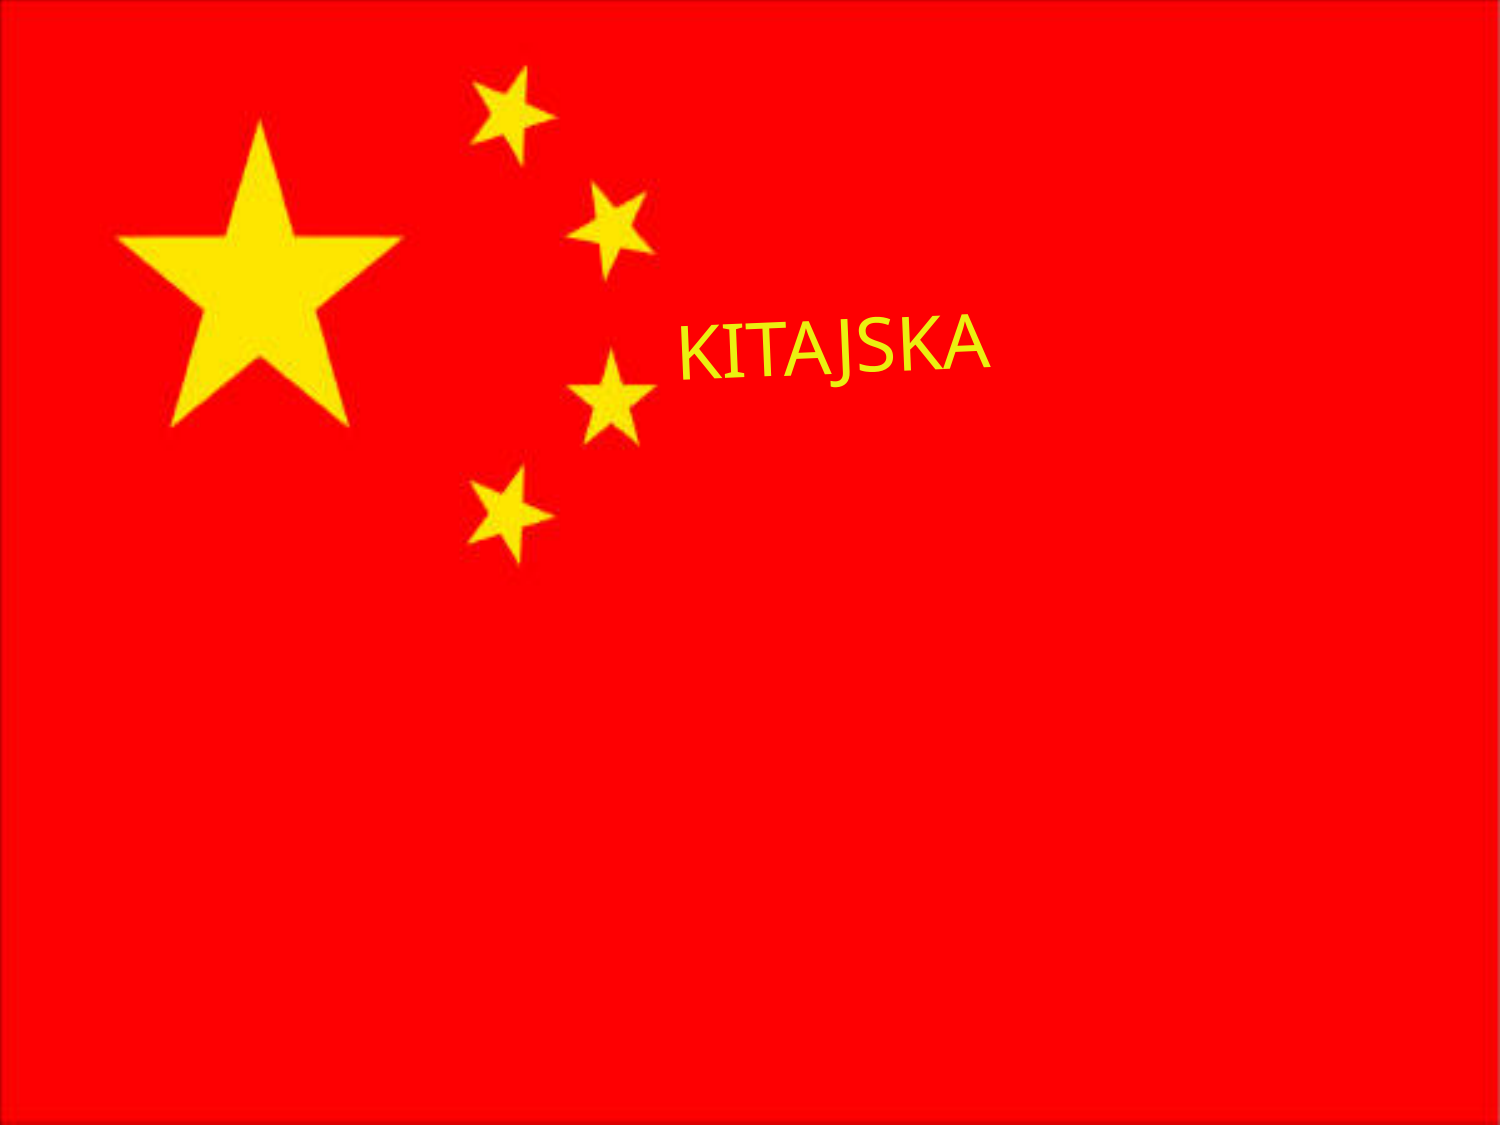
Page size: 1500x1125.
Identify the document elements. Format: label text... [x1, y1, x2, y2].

picture [0, 0, 1500, 1125]
text_box KITAJSKA [225, 265, 1470, 1104]
